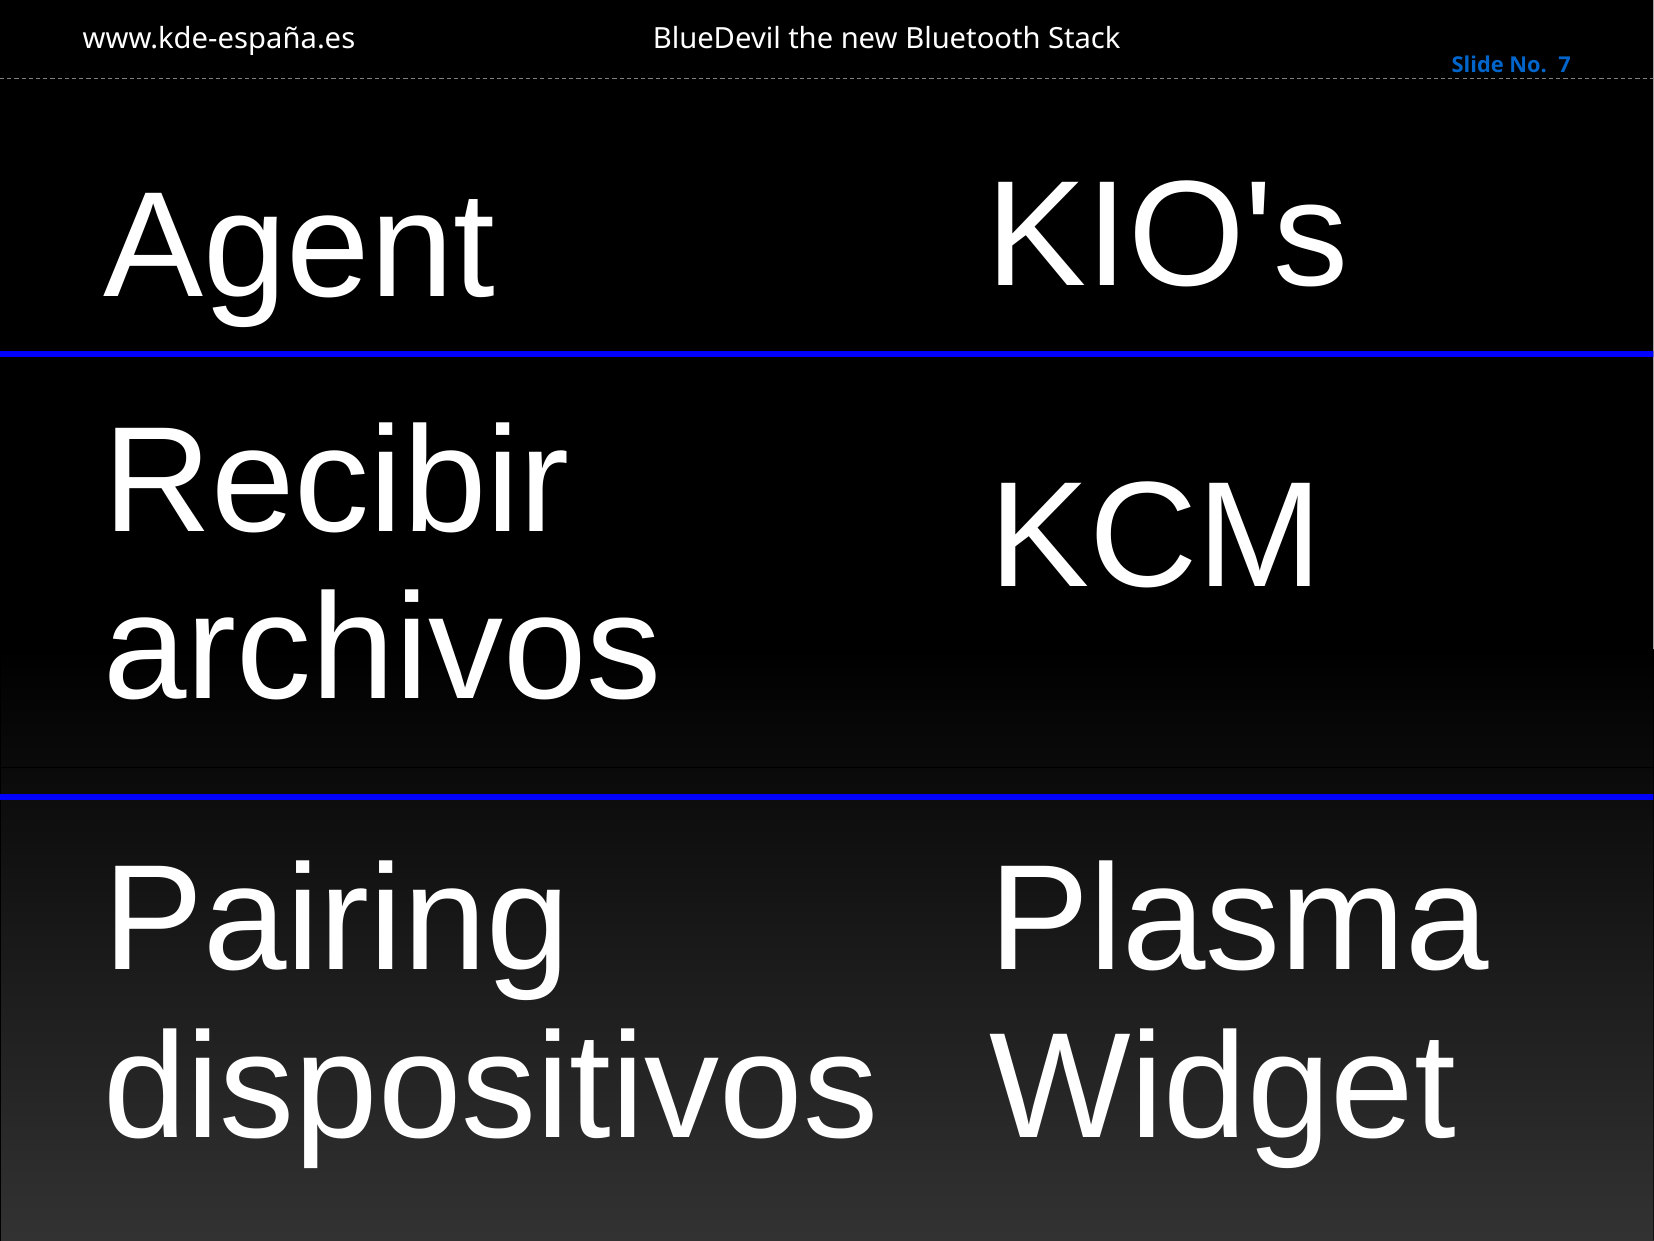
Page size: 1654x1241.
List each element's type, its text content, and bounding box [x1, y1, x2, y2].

text_box Recibir archivos [88, 388, 739, 739]
text_box Plasma Widget [974, 826, 1595, 1177]
text_box KCM [974, 442, 1625, 626]
text_box KIO's [972, 142, 1388, 325]
text_box Agent [88, 153, 798, 336]
text_box Pairing dispositivos [88, 826, 916, 1182]
